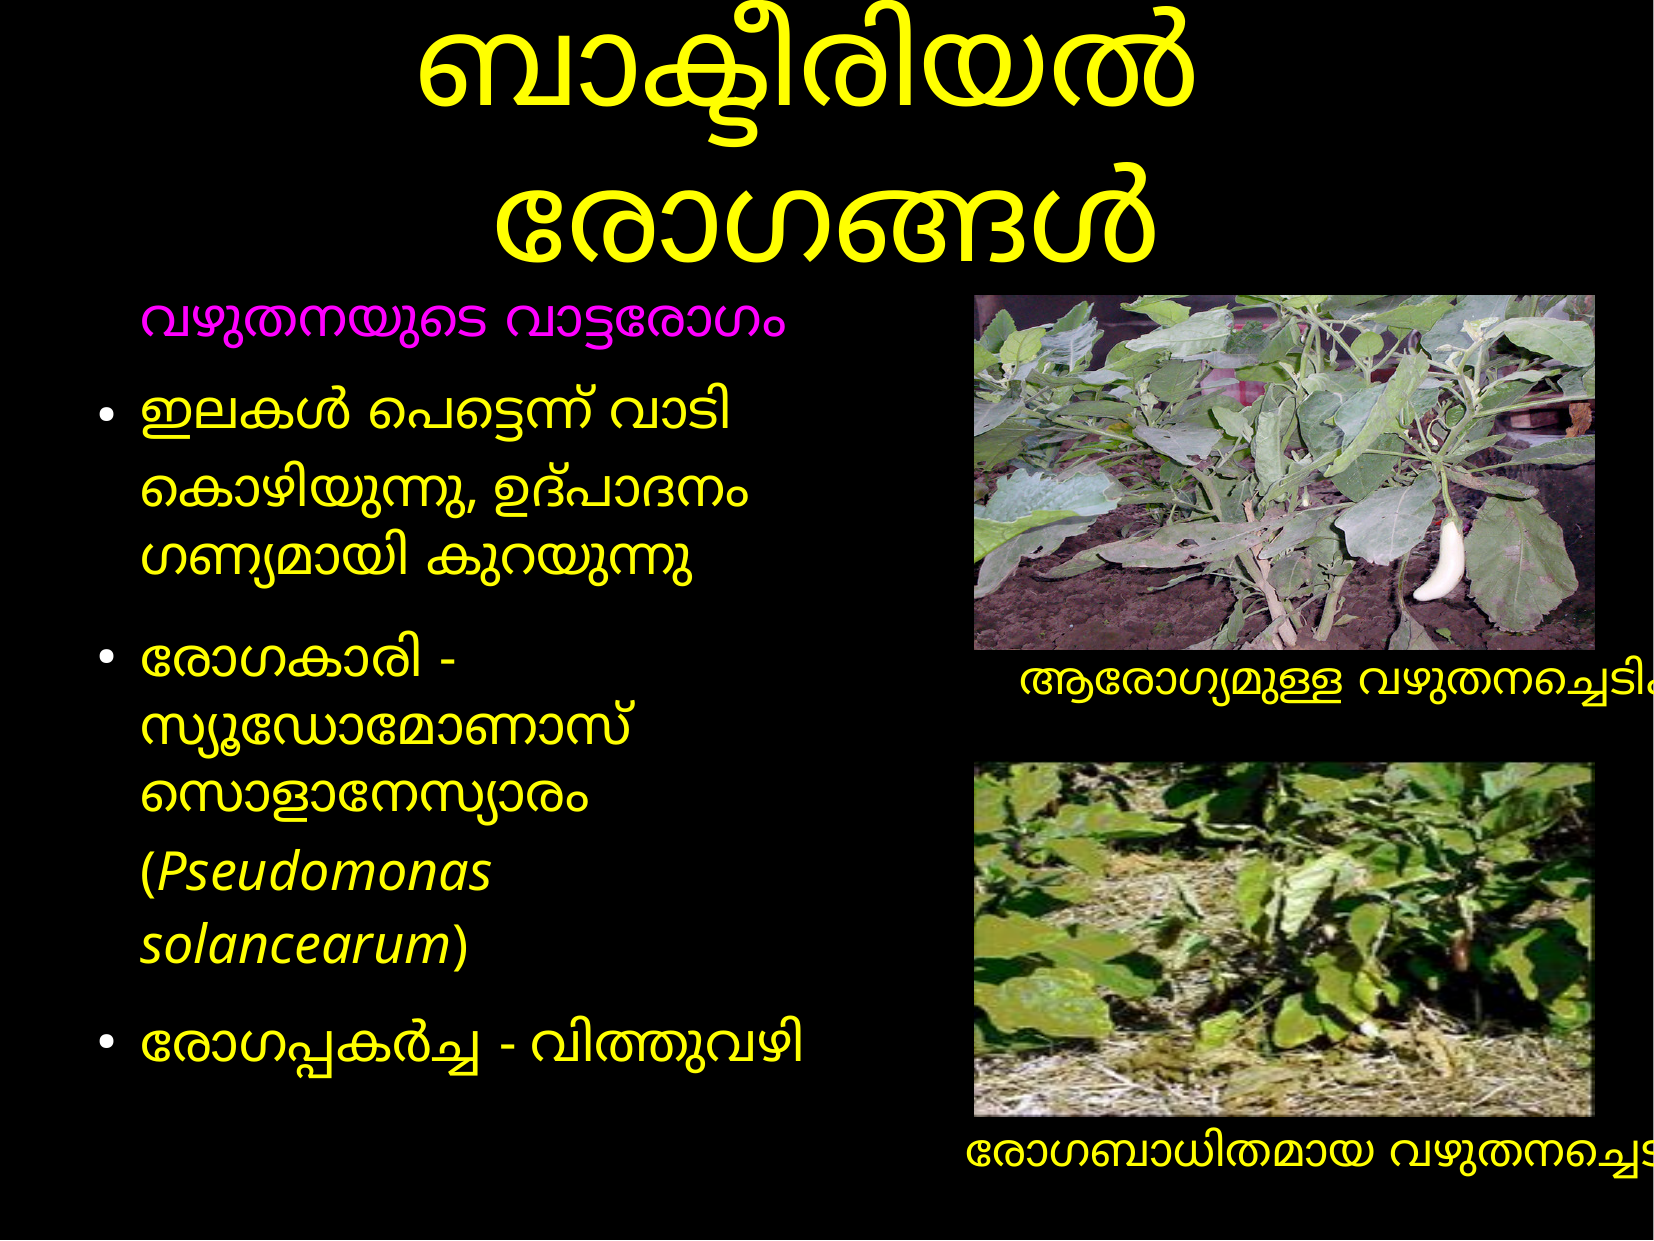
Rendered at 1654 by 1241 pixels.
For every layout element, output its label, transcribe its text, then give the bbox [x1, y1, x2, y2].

list വഴുതനയുടെ വാട്ടരോഗം ഇലകള്‍ പെട്ടെന്ന് വാടി കൊഴിയുന്നു, ഉദ്പാദനം ഗണ്യമായി കുറയുന്നു രോഗകാരി - സ്യൂഡോമോണാസ് സൊളാനേസ്യാരം (Pseudomonas solancearum) രോഗപ്പകര്‍ച്ച - വിത്തുവഴി [82, 290, 809, 1109]
text_box ആരോഗ്യമുള്ള വഴുതനച്ചെടികള്‍ [1004, 650, 1581, 727]
title ബാക്ടീരിയല്‍ രോഗങ്ങള്‍ [82, 49, 1571, 257]
picture [974, 295, 1595, 650]
text_box രോഗബാധിതമായ വഴുതനച്ചെടികള്‍ [950, 1116, 1607, 1198]
picture [974, 761, 1595, 1117]
